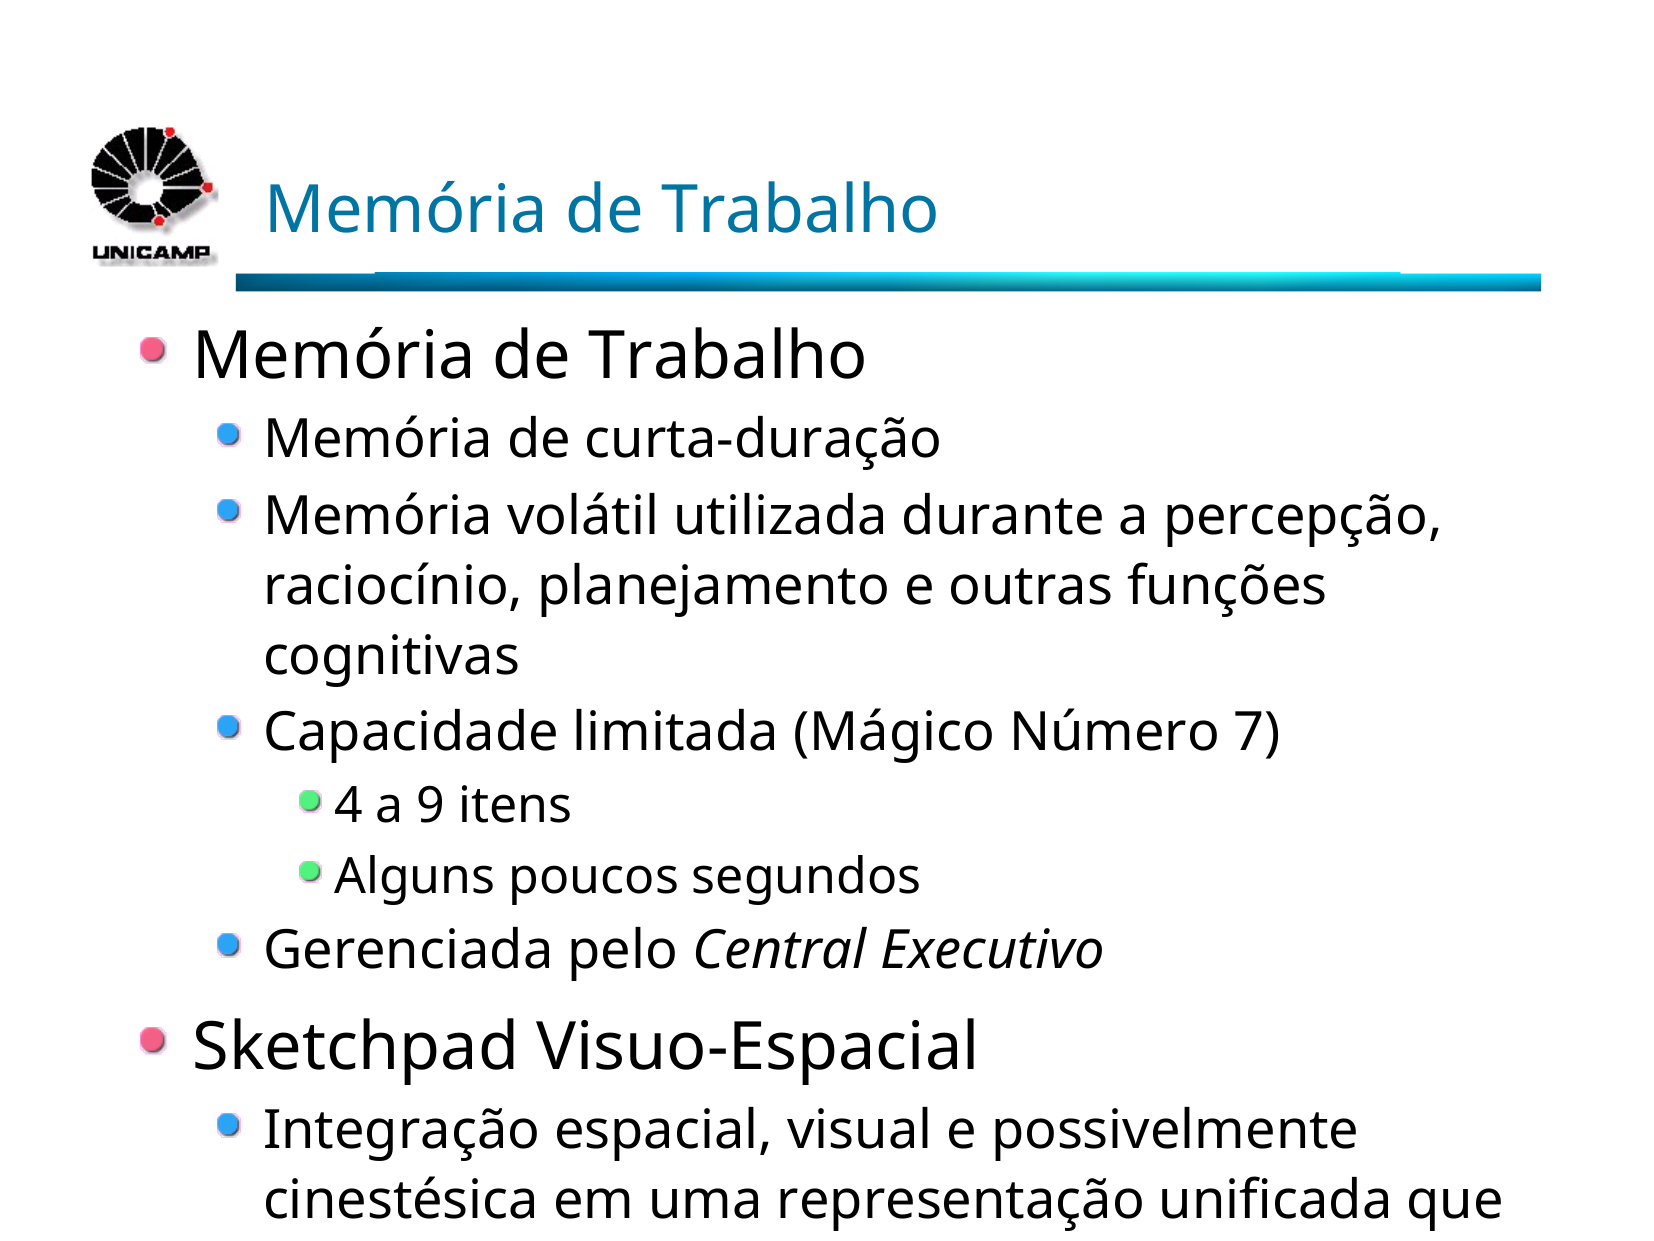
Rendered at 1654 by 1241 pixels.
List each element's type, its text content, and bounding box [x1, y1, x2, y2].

title Memória de Trabalho [264, 42, 1534, 250]
list Memória de Trabalho Memória de curta-duração Memória volátil utilizada durante a percepção, raciocínio, planejamento e outras funções cognitivas Capacidade limitada (Mágico Número 7) 4 a 9 itens Alguns poucos segundos Gerenciada pelo Central Executivo Sketchpad Visuo-Espacial Integração espacial, visual e possivelmente cinestésica em uma representação unificada que pode ser armazenada por um tempo e manipulada [121, 309, 1534, 1139]
picture [125, 272, 1654, 295]
